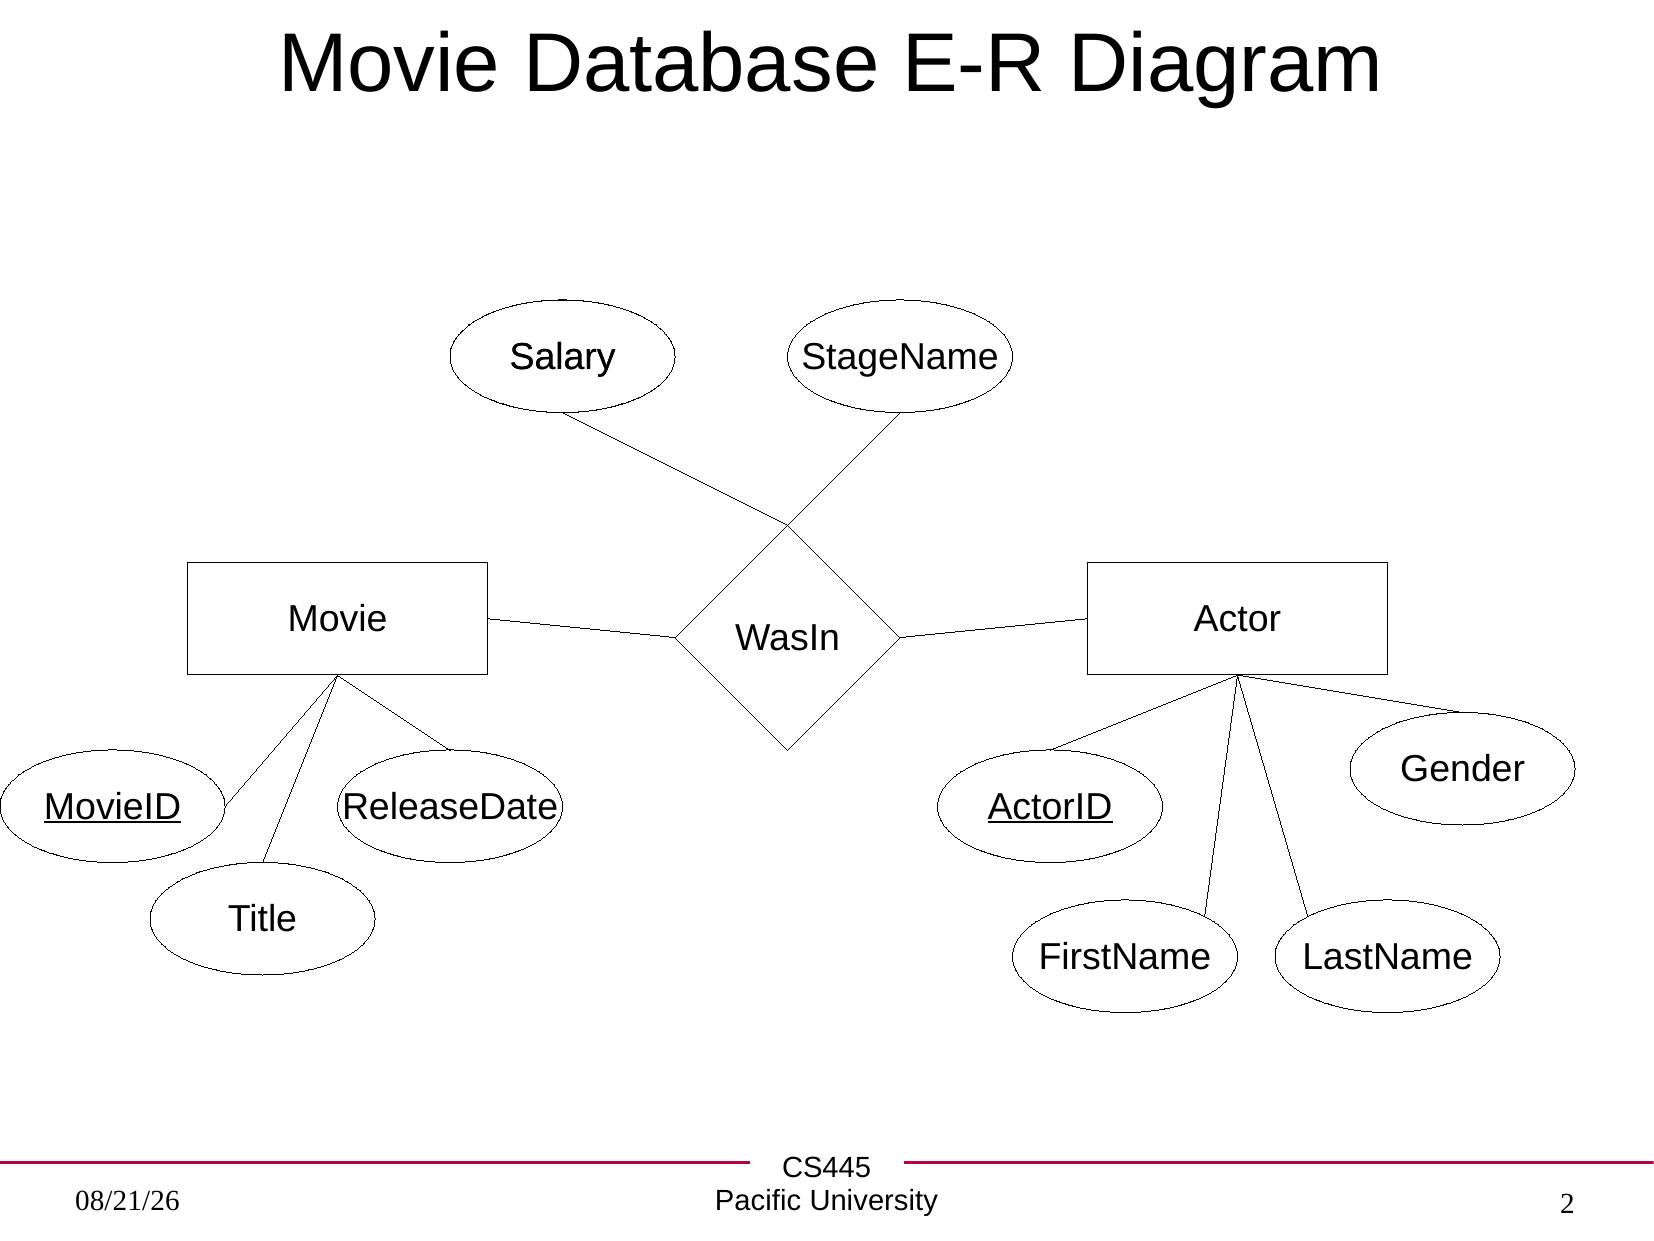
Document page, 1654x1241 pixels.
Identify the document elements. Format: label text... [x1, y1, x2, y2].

text_box LastName [1275, 899, 1501, 1013]
text_box Title [150, 862, 376, 976]
text_box ReleaseDate [337, 749, 563, 863]
text_box Salary [450, 300, 676, 413]
title Movie Database E-R Diagram [86, 11, 1576, 113]
text_box Gender [1350, 712, 1576, 826]
text_box FirstName [1012, 899, 1238, 1013]
text_box ActorID [937, 749, 1163, 863]
text_box MovieID [0, 749, 226, 863]
text_box WasIn [675, 525, 900, 751]
text_box StageName [787, 299, 1013, 413]
text_box Movie [187, 562, 488, 675]
text_box Actor [1087, 562, 1388, 675]
